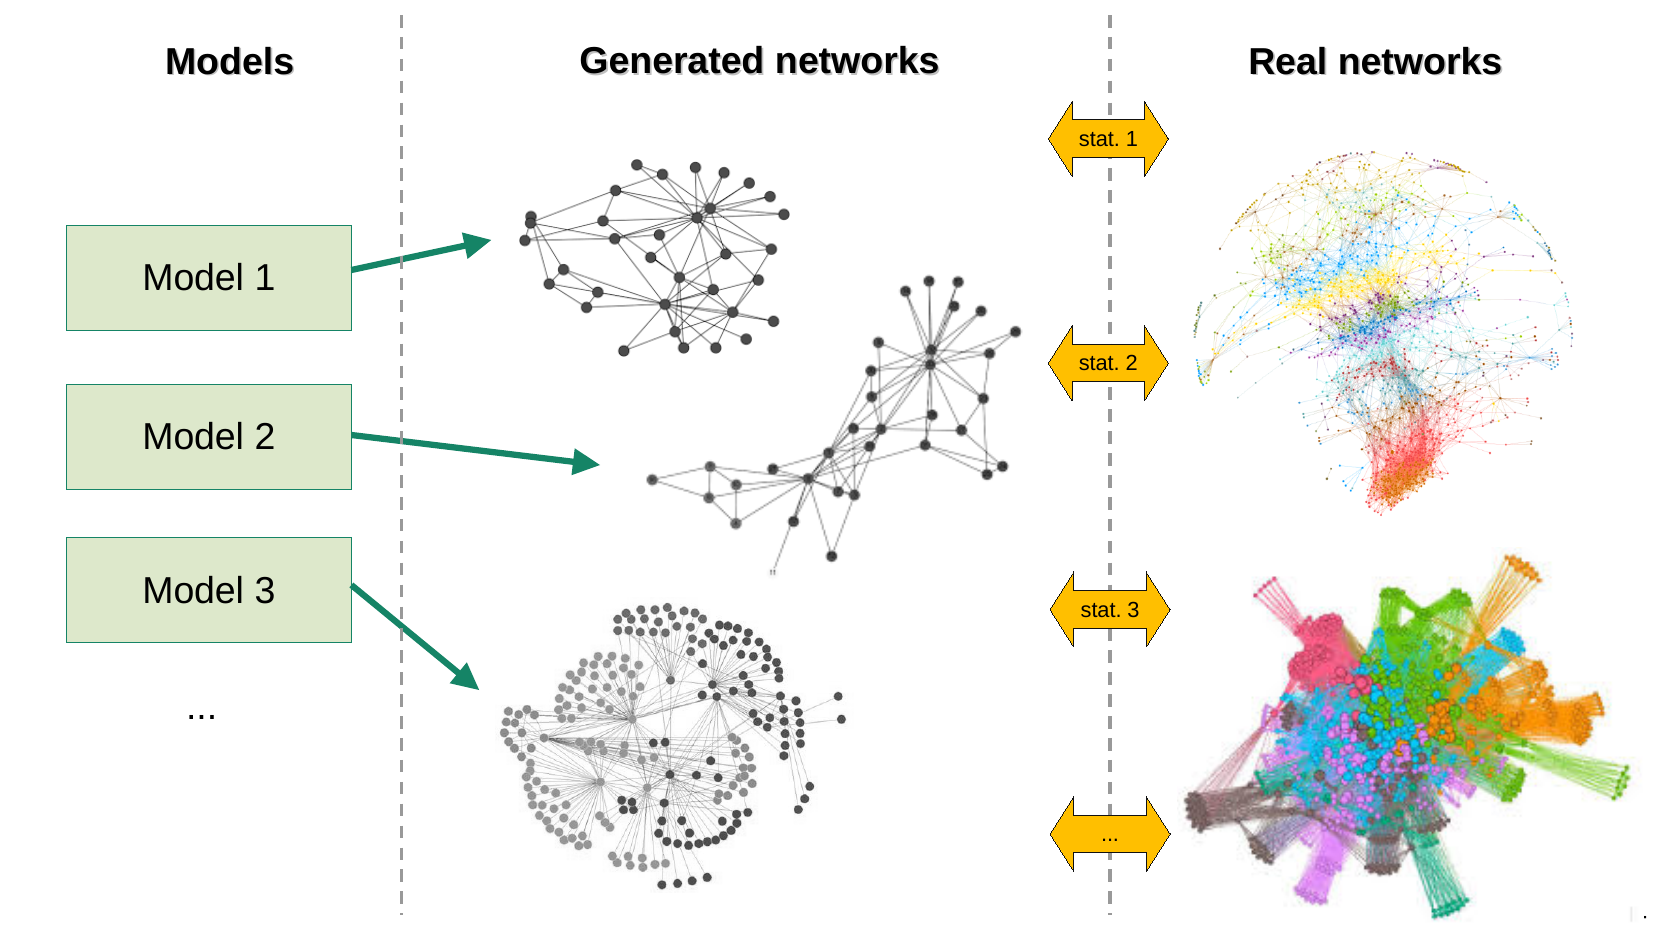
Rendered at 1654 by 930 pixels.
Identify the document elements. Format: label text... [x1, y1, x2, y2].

text_box ... [1050, 796, 1171, 872]
text_box stat. 1 [1048, 101, 1169, 177]
picture [1177, 547, 1644, 926]
text_box Real networks [1217, 32, 1533, 90]
picture [495, 159, 1041, 893]
picture [1174, 140, 1590, 527]
text_box Model 1 [66, 225, 352, 331]
text_box stat. 2 [1048, 325, 1169, 401]
text_box Models [72, 32, 388, 90]
text_box ... [171, 678, 335, 736]
text_box Model 2 [66, 384, 352, 490]
text_box stat. 3 [1050, 571, 1171, 647]
text_box Generated networks [564, 32, 955, 132]
text_box Model 3 [66, 537, 352, 643]
